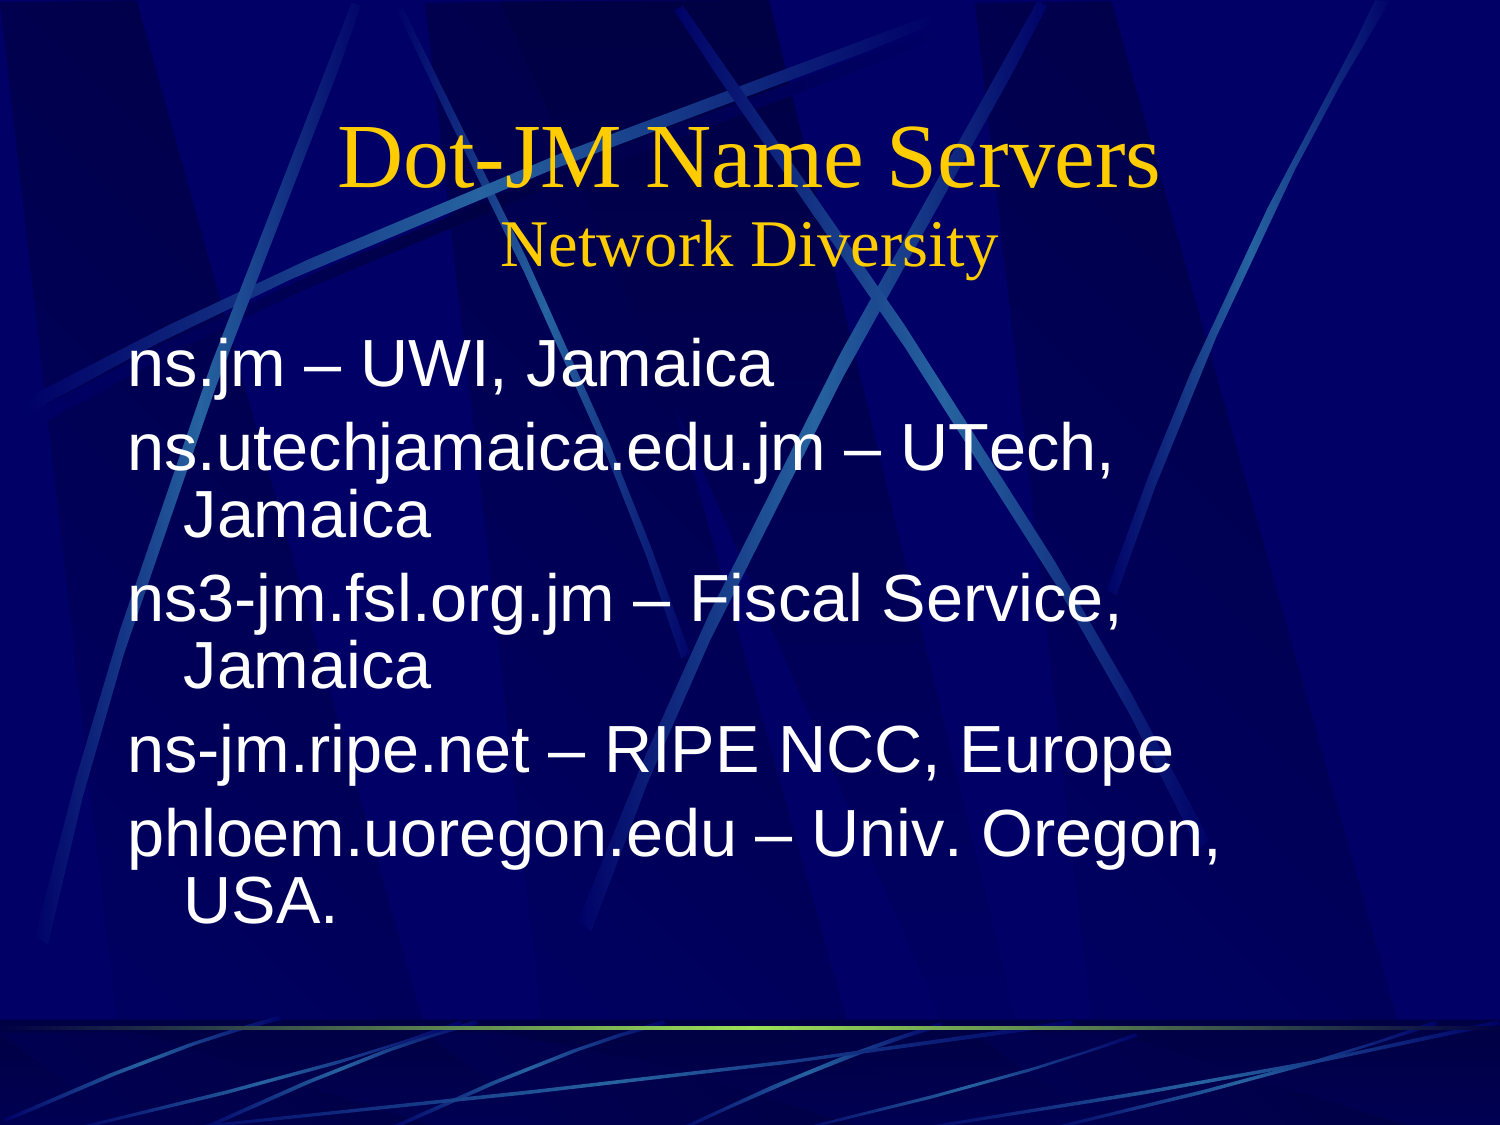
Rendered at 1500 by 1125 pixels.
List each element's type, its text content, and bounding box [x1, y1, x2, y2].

title Dot-JM Name Servers Network Diversity [112, 90, 1388, 297]
list ns.jm – UWI, Jamaica ns.utechjamaica.edu.jm – UTech, Jamaica ns3-jm.fsl.org.jm – Fiscal Service, Jamaica ns-jm.ripe.net – RIPE NCC, Europe phloem.uoregon.edu – Univ. Oregon, USA. [112, 324, 1388, 1001]
